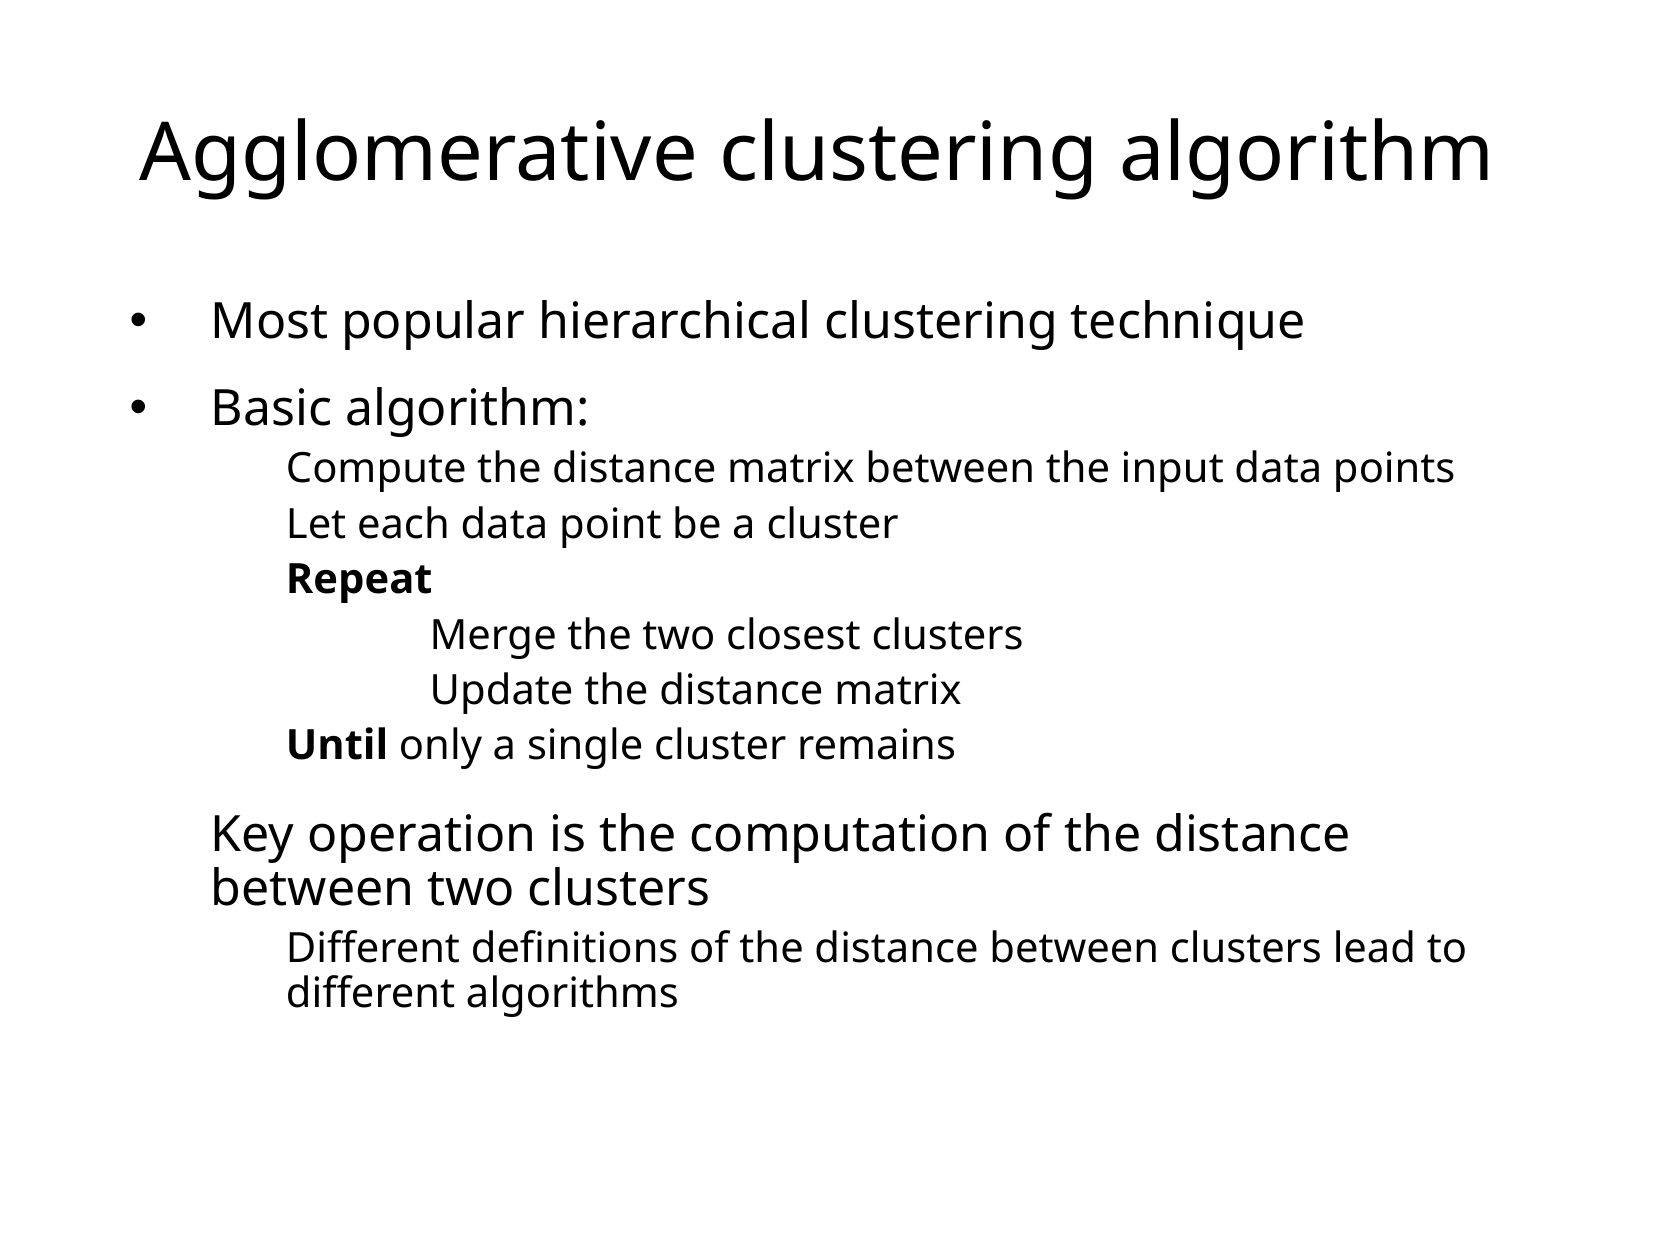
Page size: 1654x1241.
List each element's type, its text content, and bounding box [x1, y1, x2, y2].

title Agglomerative clustering algorithm [68, 27, 1567, 269]
list Most popular hierarchical clustering technique Basic algorithm: Compute the distance matrix between the input data points Let each data point be a cluster Repeat Merge the two closest clusters Update the distance matrix Until only a single cluster remains Key operation is the computation of the distance between two clusters Different definitions of the distance between clusters lead to different algorithms [123, 289, 1555, 1241]
